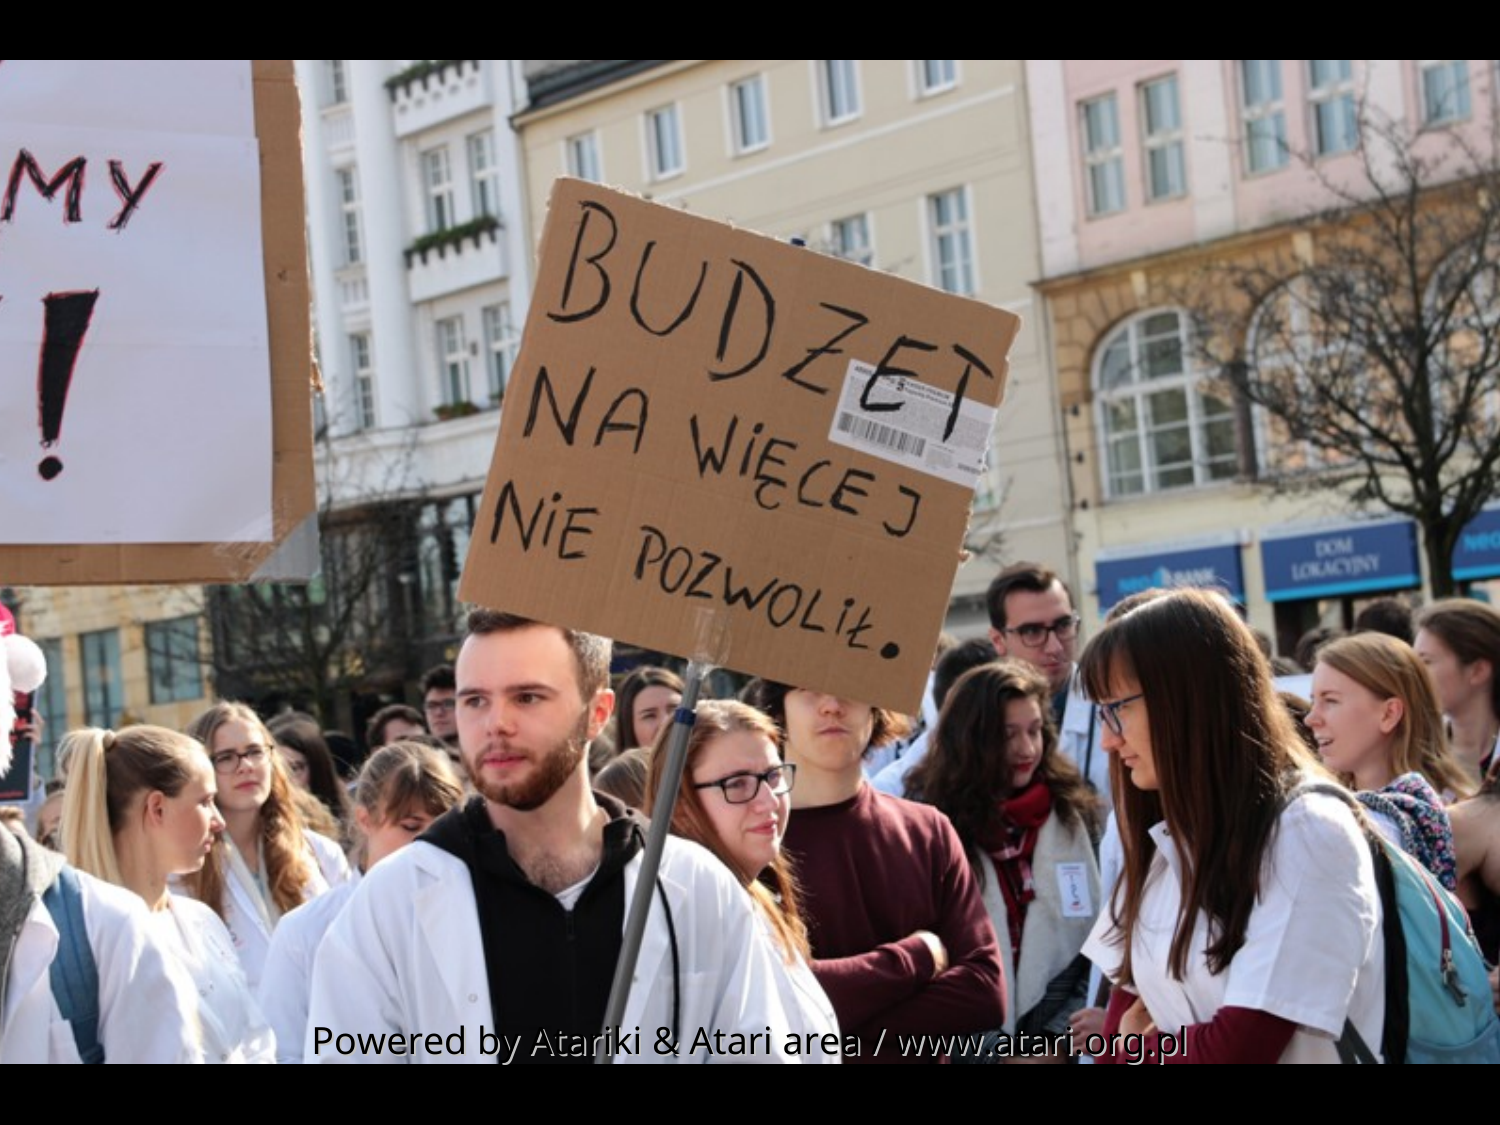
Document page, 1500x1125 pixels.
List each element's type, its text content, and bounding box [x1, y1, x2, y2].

text_box Powered by Atariki & Atari area / www.atari.org.pl [0, 1009, 1500, 1070]
picture [0, 60, 1500, 1009]
